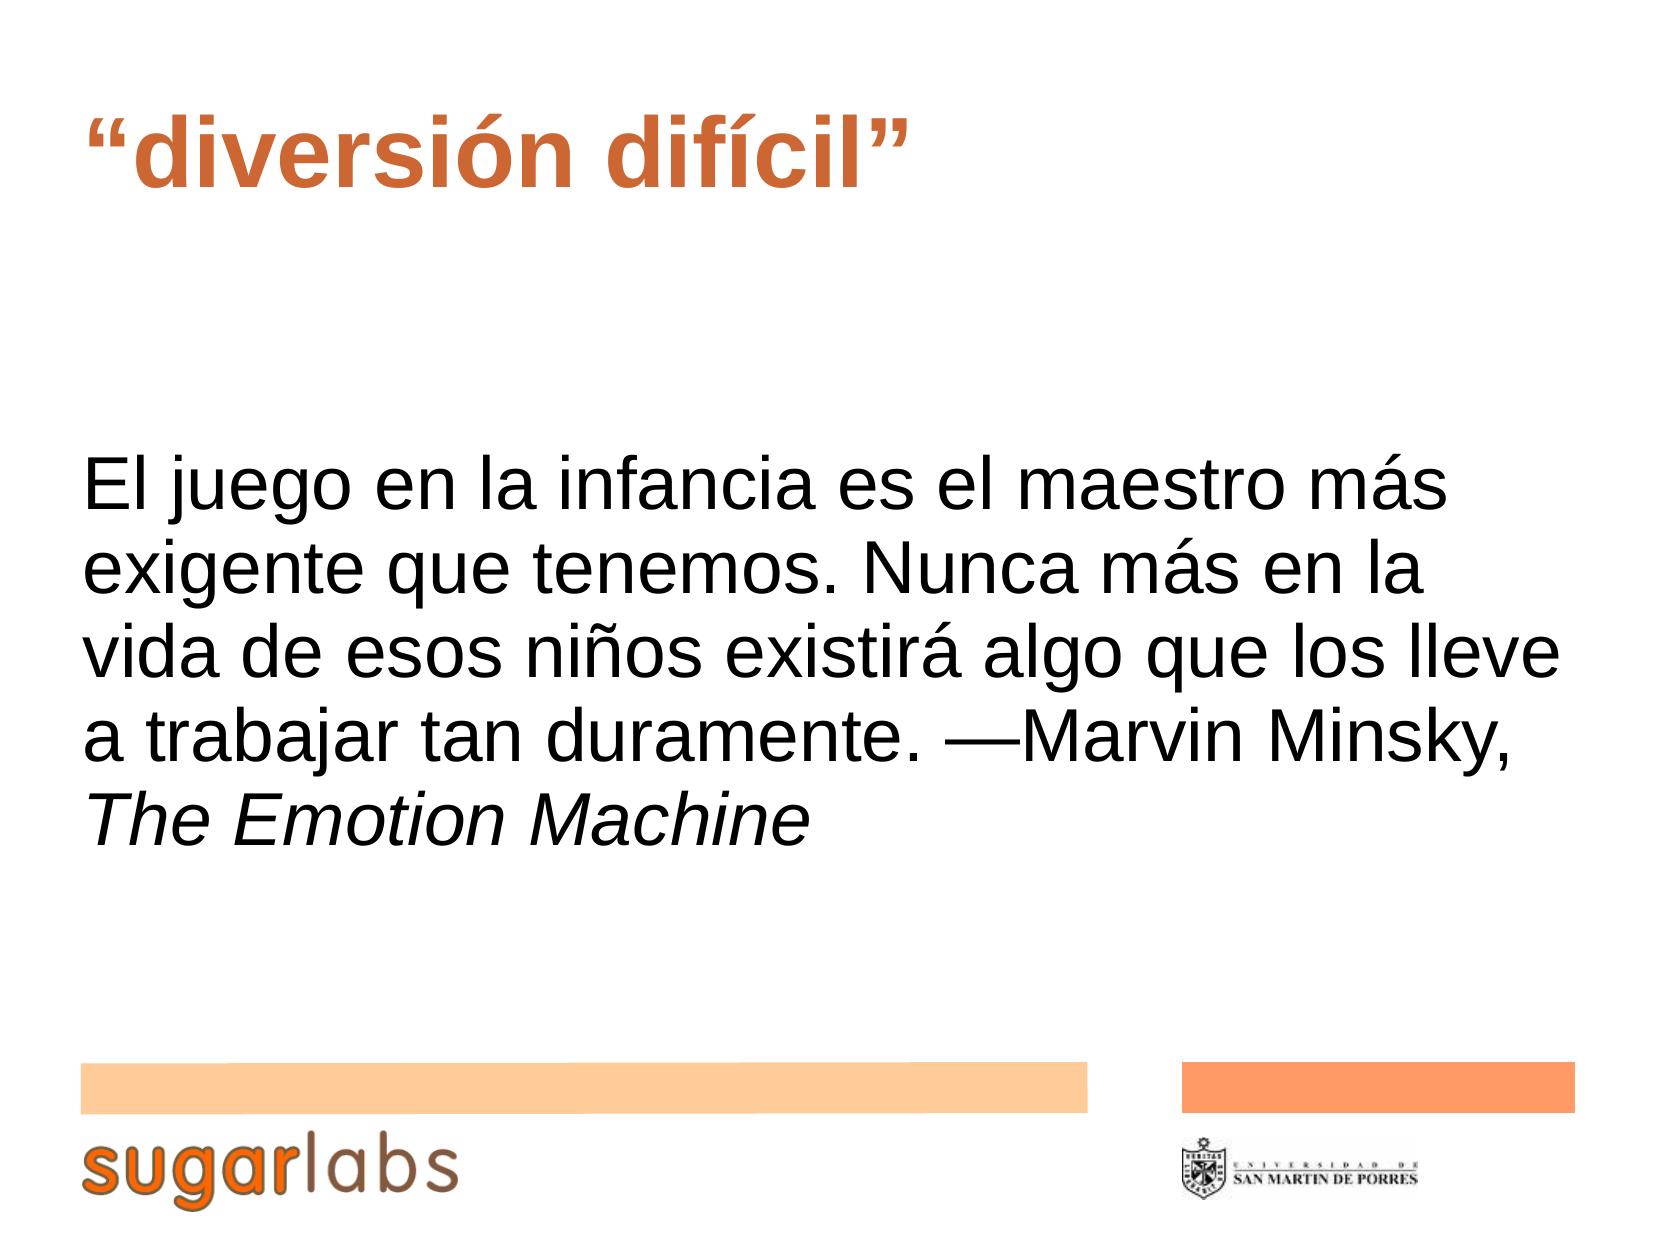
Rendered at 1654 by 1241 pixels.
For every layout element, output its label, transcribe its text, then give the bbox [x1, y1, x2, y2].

picture [82, 1130, 458, 1212]
picture [1182, 1137, 1418, 1200]
title “diversión difícil” [82, 49, 1571, 257]
subtitle El juego en la infancia es el maestro más exigente que tenemos. Nunca más en la vida de esos niños existirá algo que los lleve a trabajar tan duramente. —Marvin Minsky, The Emotion Machine [82, 290, 1571, 1013]
